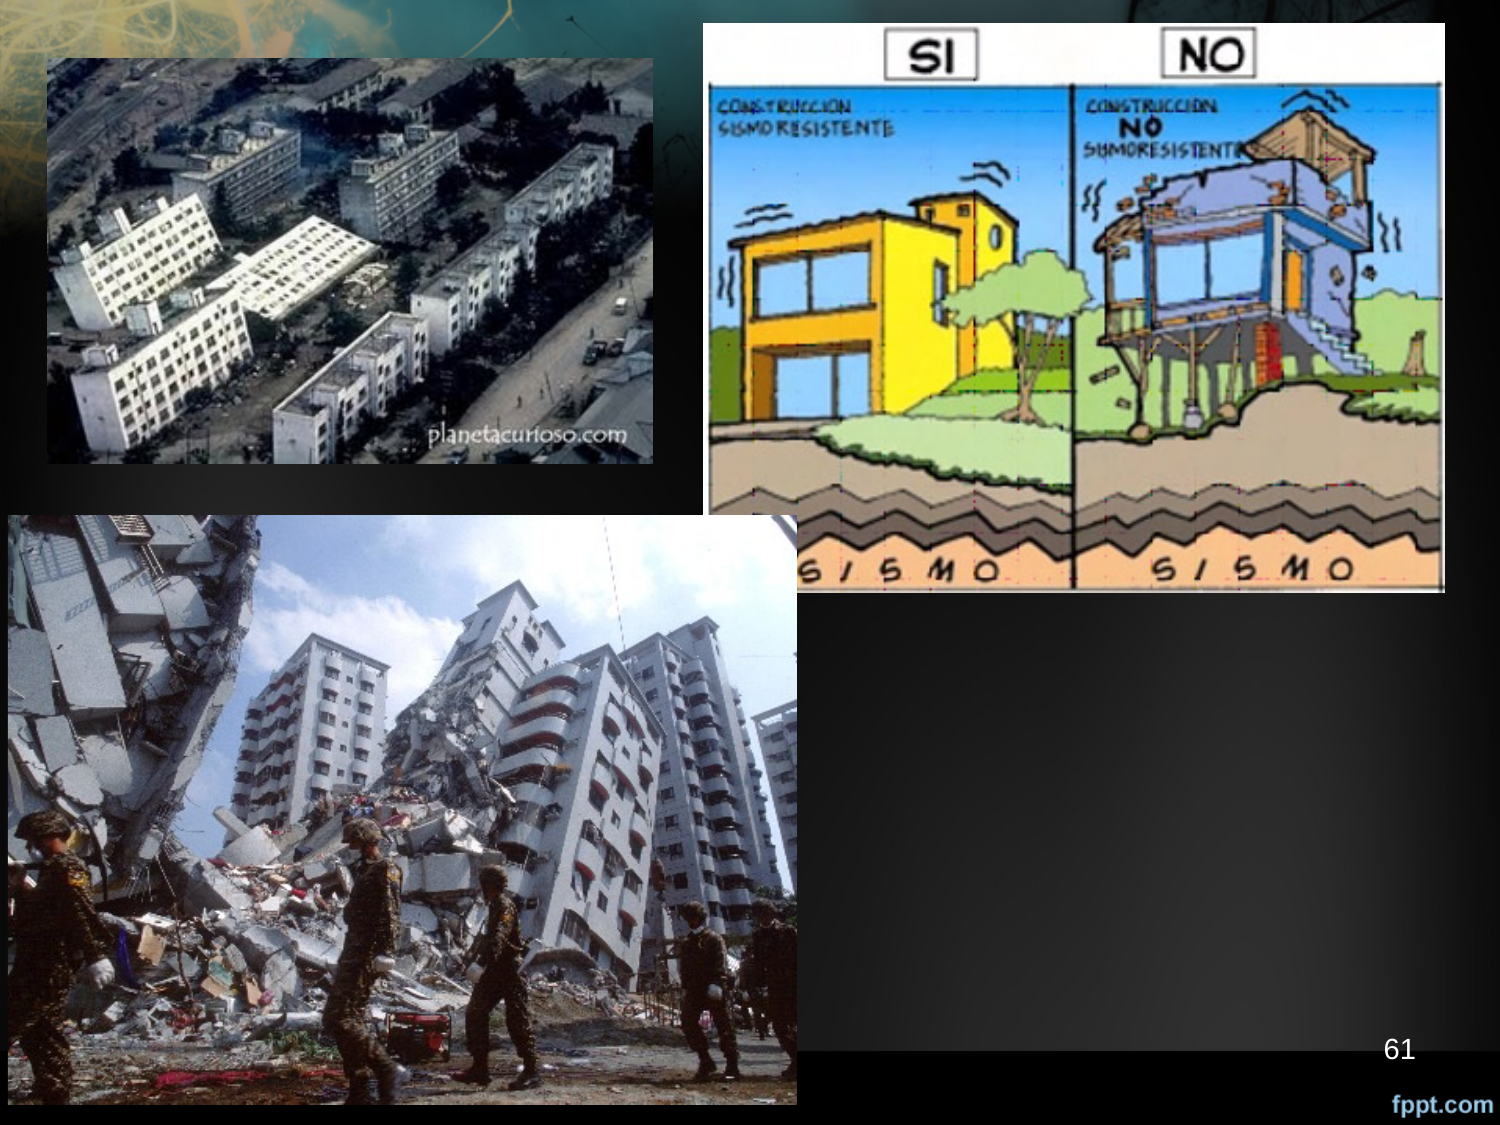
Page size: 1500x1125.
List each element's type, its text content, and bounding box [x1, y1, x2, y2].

text_box <número> [1080, 1023, 1431, 1102]
picture [0, 0, 1500, 1125]
